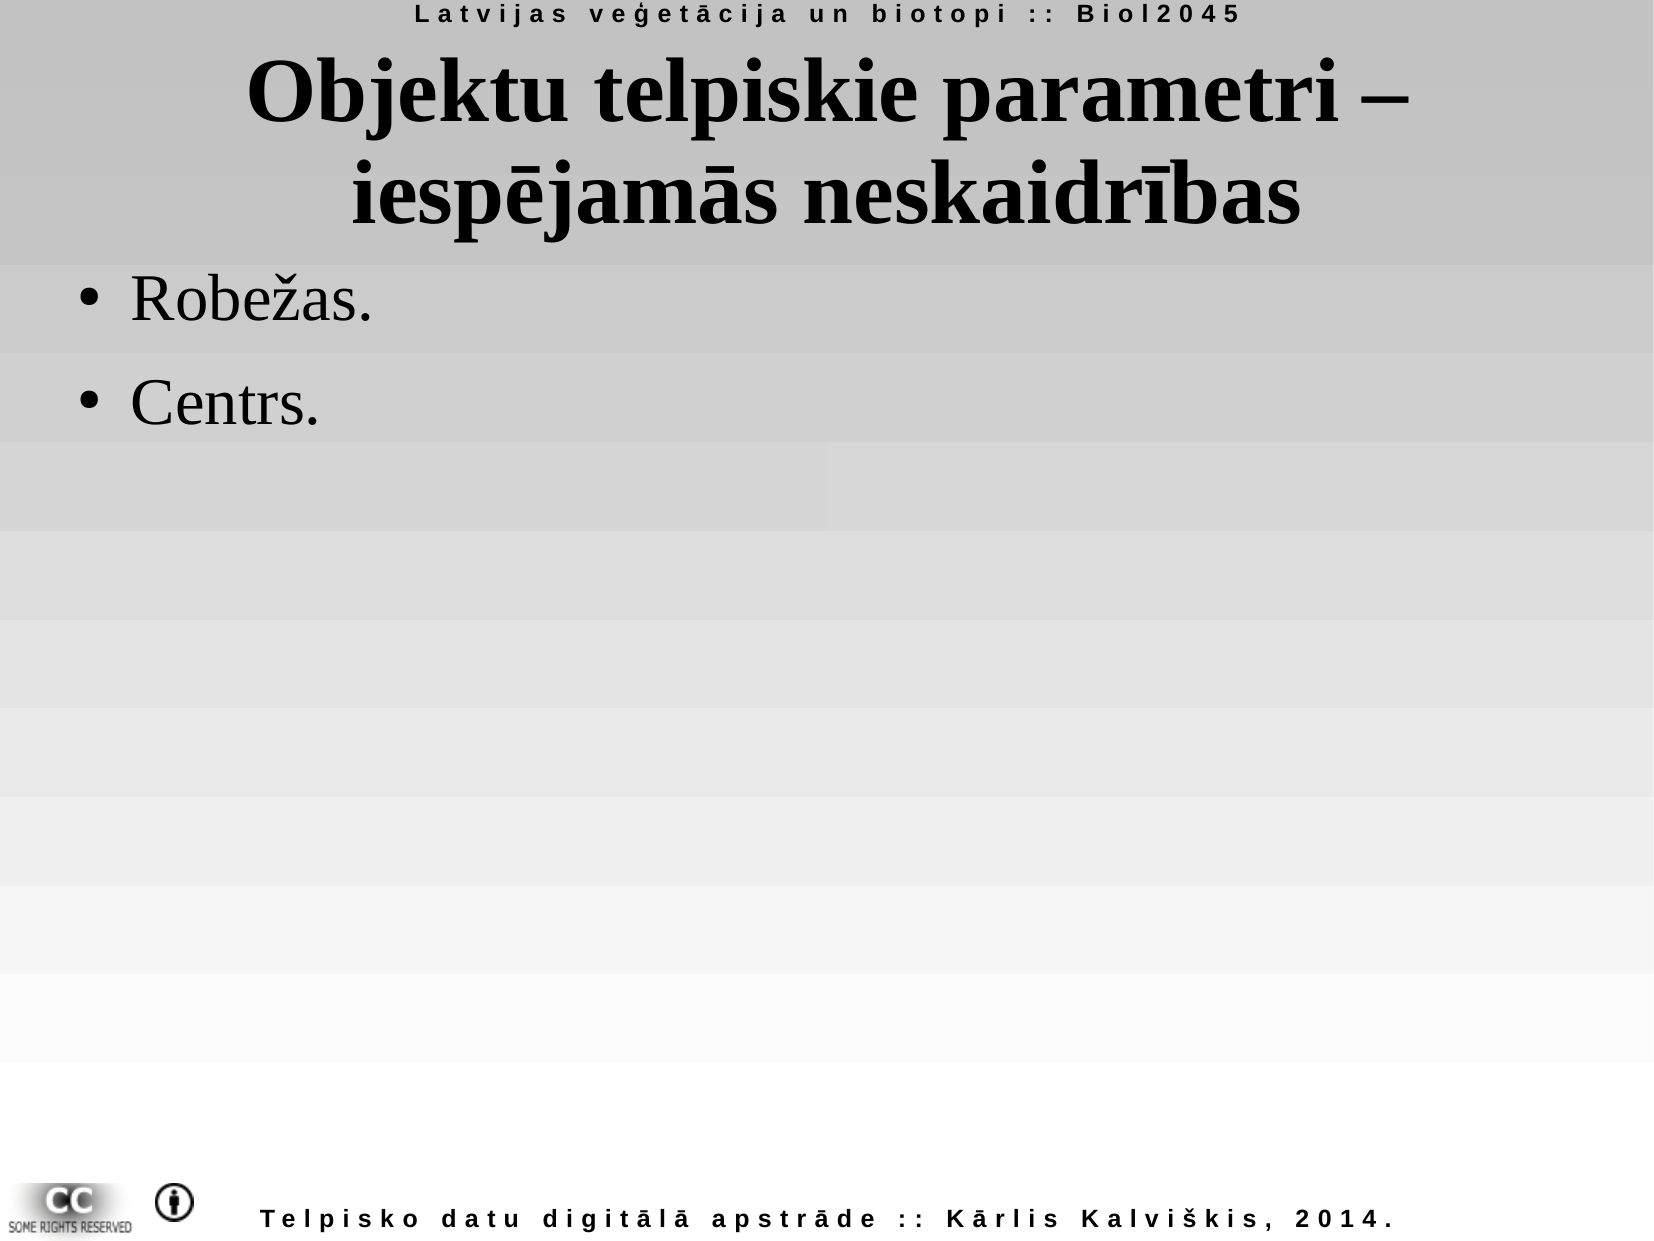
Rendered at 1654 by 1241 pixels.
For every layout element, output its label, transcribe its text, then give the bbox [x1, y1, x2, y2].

list Robežas. Centrs. [59, 261, 1596, 1175]
title Objektu telpiskie parametri – iespējamās neskaidrības [59, 37, 1596, 246]
picture [0, 0, 1654, 1241]
